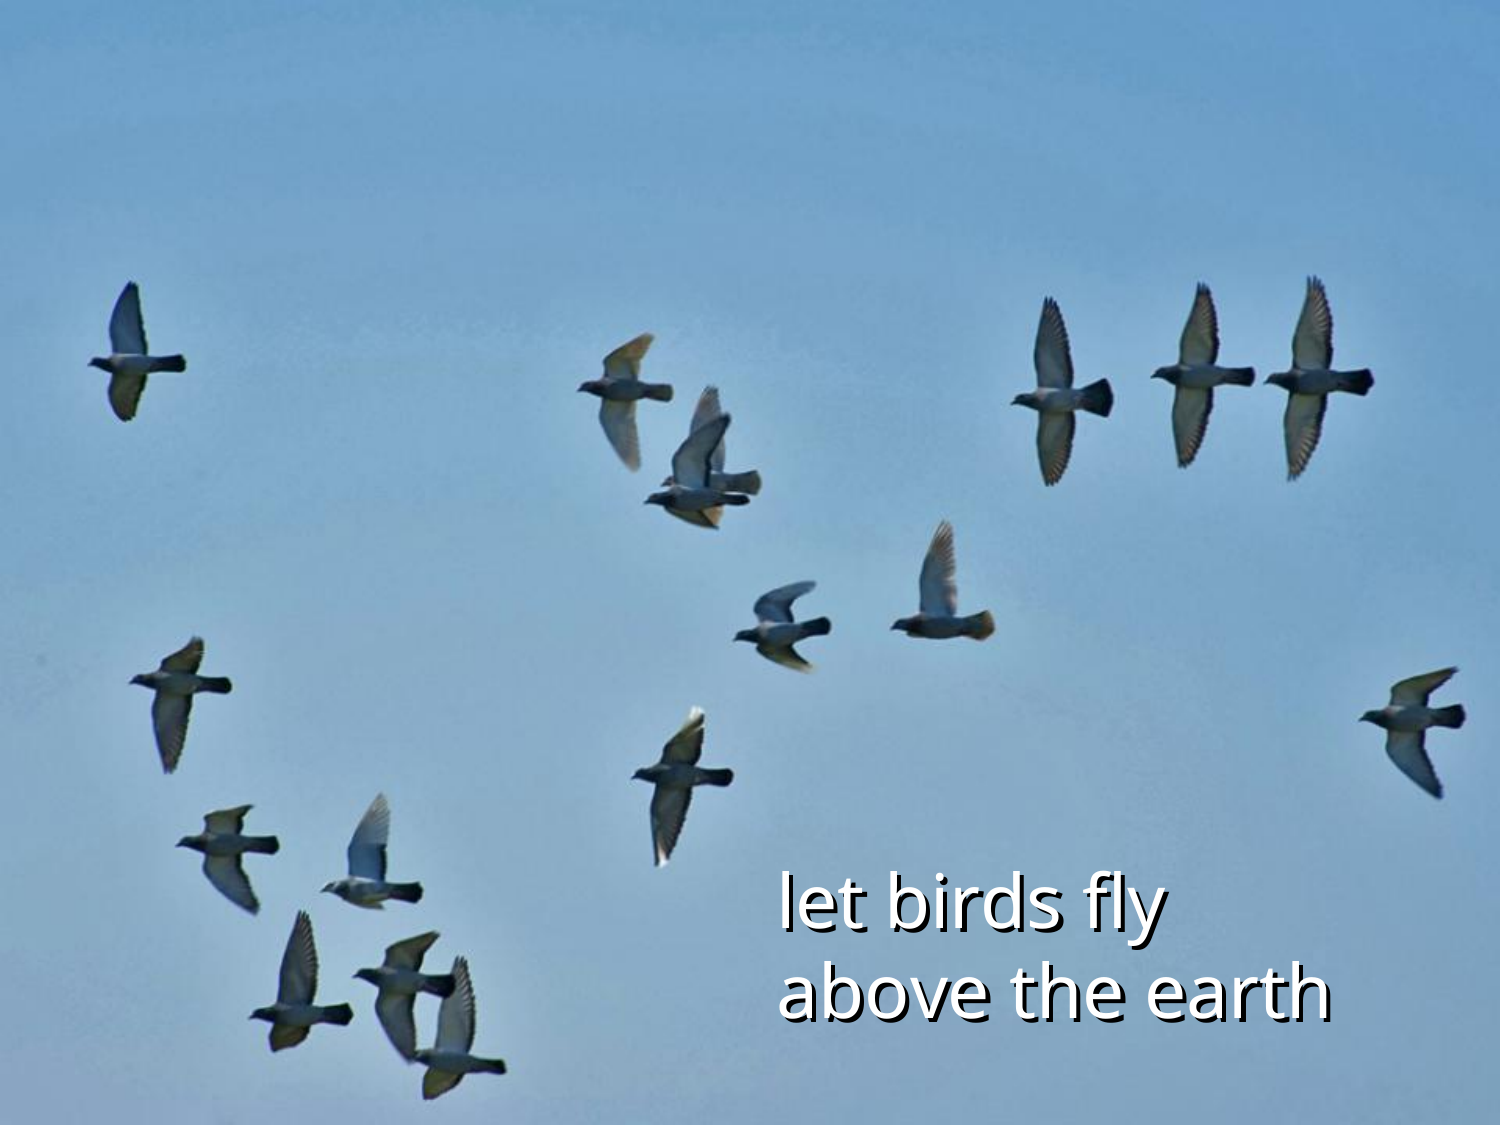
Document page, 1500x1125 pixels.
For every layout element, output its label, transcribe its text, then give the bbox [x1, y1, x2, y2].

text_box let birds fly above the earth [761, 846, 1349, 1042]
picture [0, 0, 1500, 1125]
